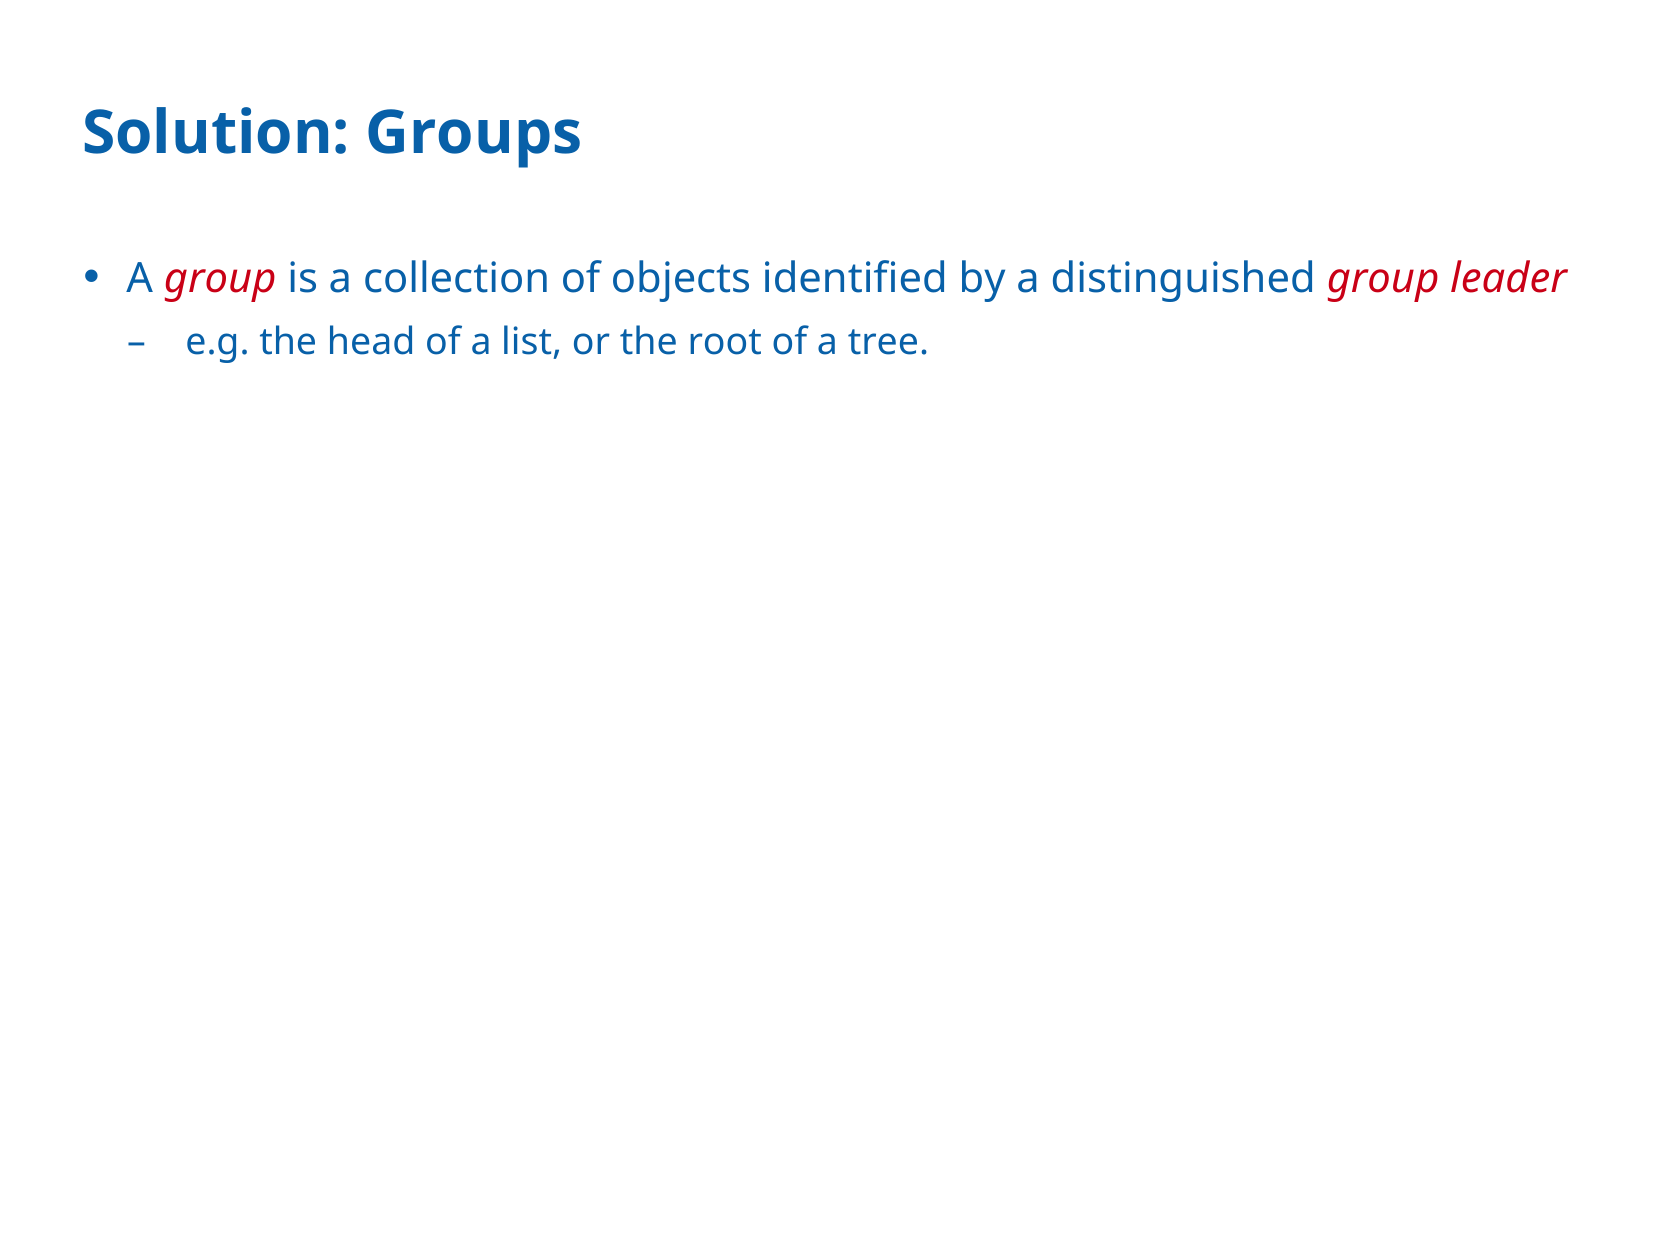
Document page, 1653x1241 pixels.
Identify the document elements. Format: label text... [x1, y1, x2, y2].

list A group is a collection of objects identified by a distinguished group leader e.g. the head of a list, or the root of a tree. [82, 248, 1572, 1022]
title Solution: Groups [82, 58, 1572, 202]
